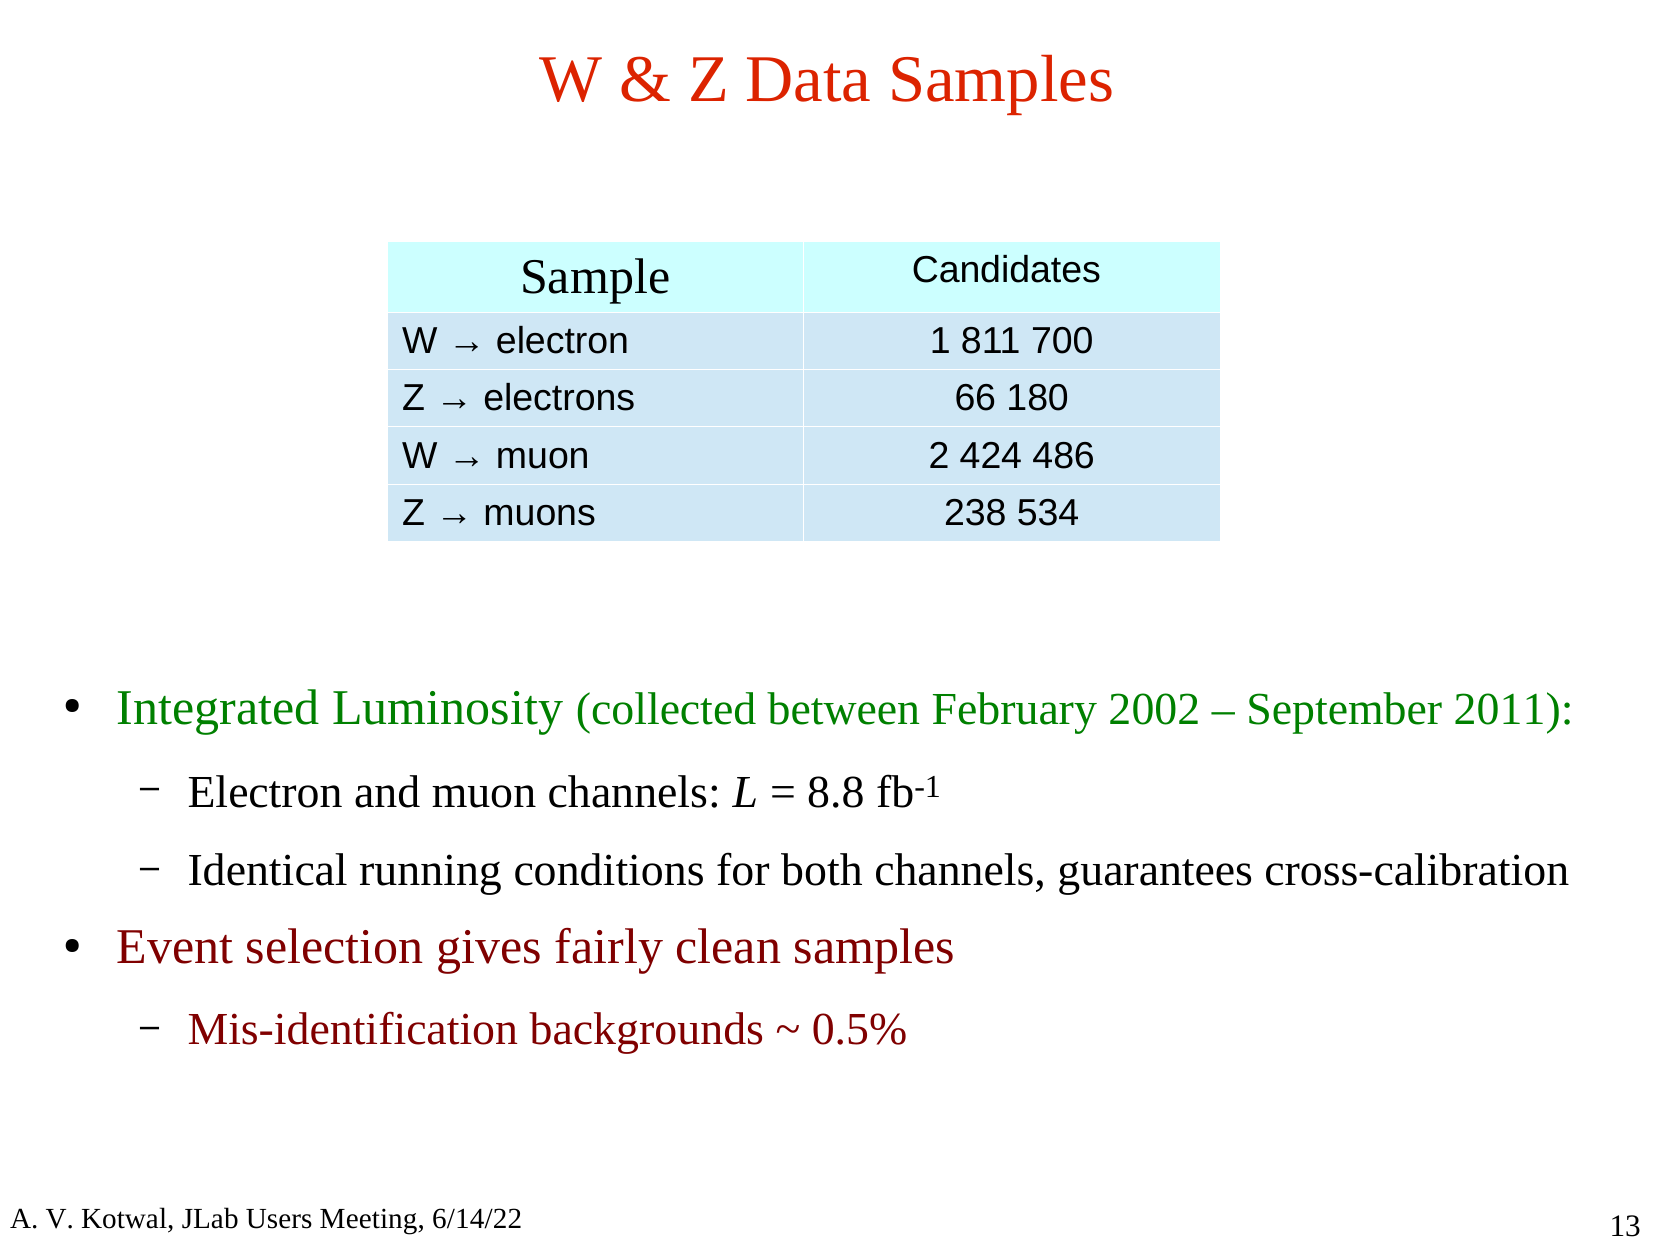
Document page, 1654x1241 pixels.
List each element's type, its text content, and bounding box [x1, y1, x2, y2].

list Integrated Luminosity (collected between February 2002 – September 2011): Electron and muon channels: L = 8.8 fb-1 Identical running conditions for both channels, guarantees cross-calibration Event selection gives fairly clean samples Mis-identification backgrounds ~ 0.5% [45, 680, 1619, 1241]
table_cell W → electron [388, 313, 803, 369]
table_cell Z → electrons [388, 370, 803, 426]
table_cell 1 811 700 [804, 313, 1220, 369]
table_cell Z → muons [388, 485, 803, 541]
title W & Z Data Samples [121, 26, 1534, 133]
table_cell W → muon [388, 427, 803, 484]
table_cell 66 180 [804, 370, 1220, 426]
table_header Candidates [804, 242, 1220, 312]
table_cell 2 424 486 [804, 427, 1220, 484]
table_header Sample [388, 242, 803, 312]
table_cell 238 534 [804, 485, 1220, 541]
